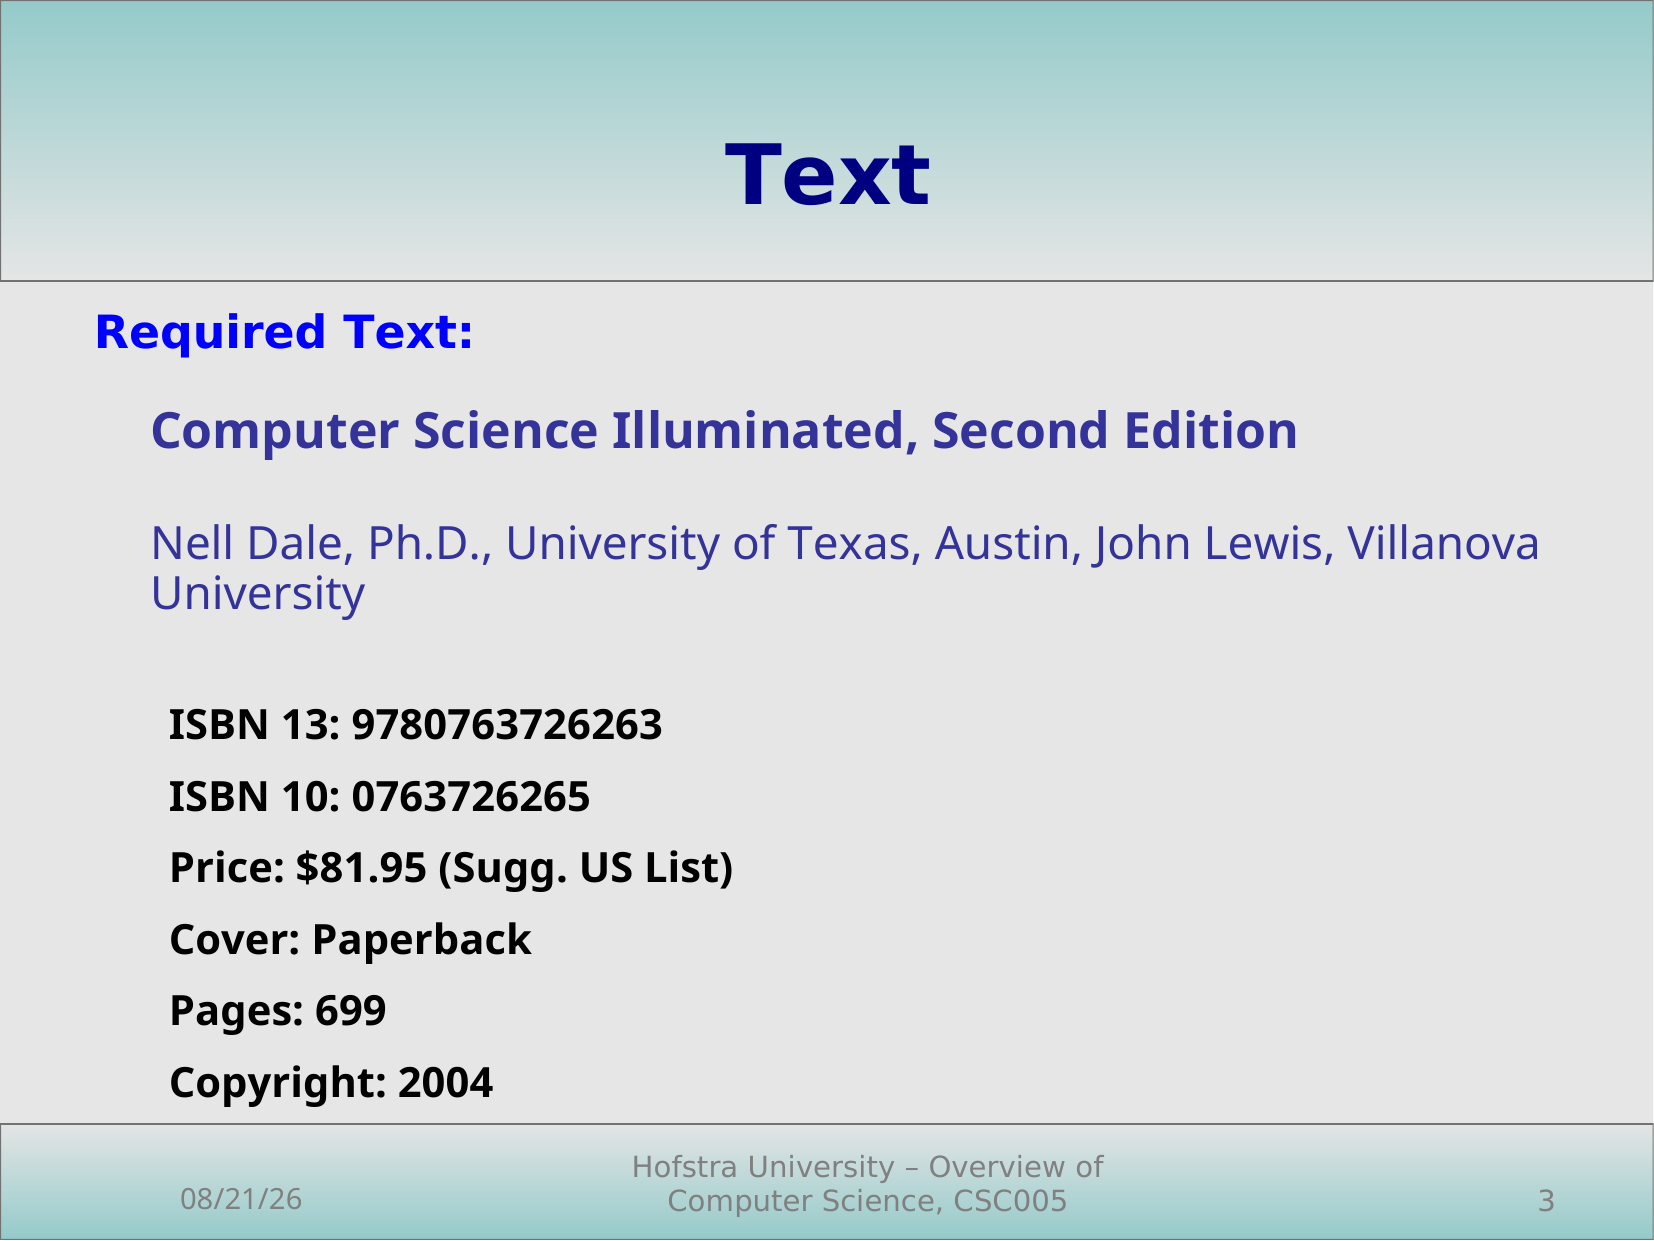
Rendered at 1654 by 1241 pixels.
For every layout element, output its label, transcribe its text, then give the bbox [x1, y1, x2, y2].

title Text [123, 87, 1534, 233]
list Required Text: Computer Science Illuminated, Second Edition Nell Dale, Ph.D., University of Texas, Austin, John Lewis, Villanova University ISBN 13: 9780763726263 ISBN 10: 0763726265 Price: $81.95 (Sugg. US List) Cover: Paperback Pages: 699 Copyright: 2004 [79, 307, 1568, 1159]
